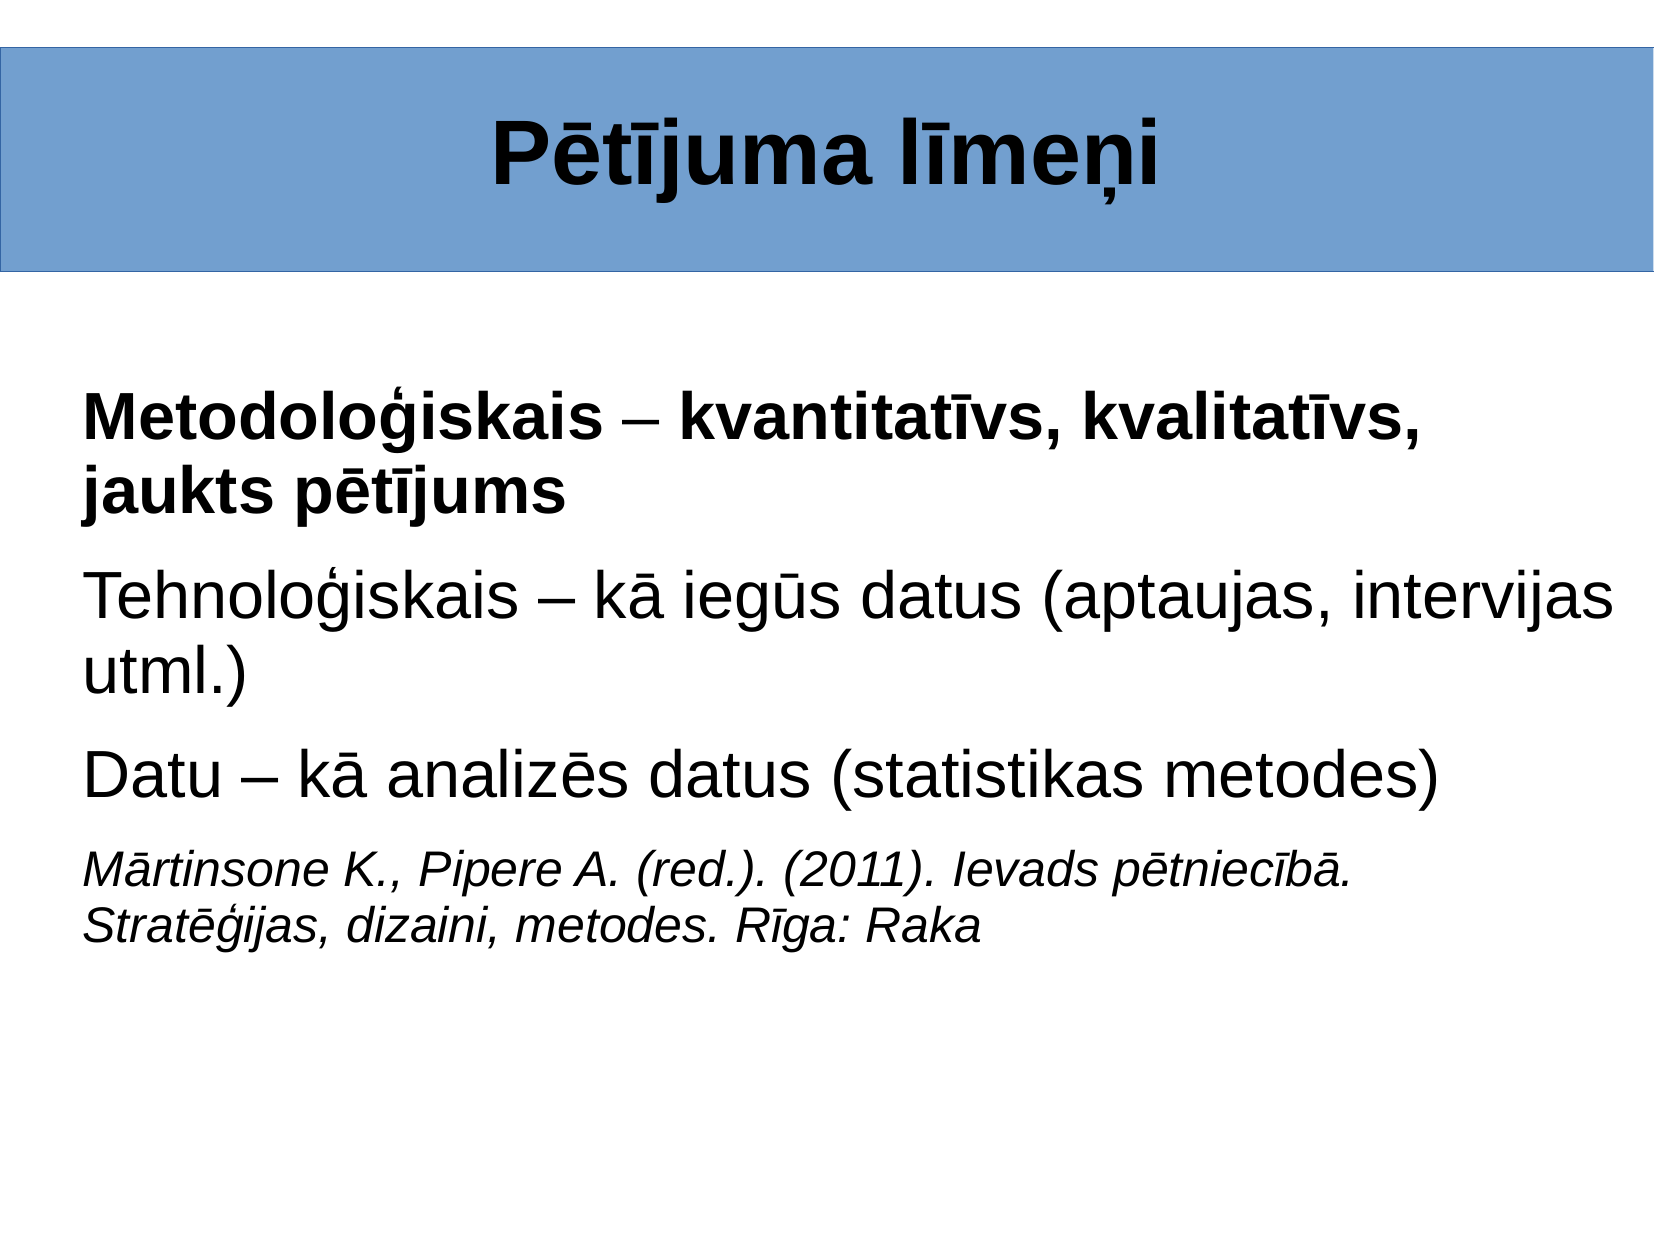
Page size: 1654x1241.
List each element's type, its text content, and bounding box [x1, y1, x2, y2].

title Pētījuma līmeņi [82, 49, 1571, 257]
text_box [0, 47, 1654, 272]
list Metodoloģiskais – kvantitatīvs, kvalitatīvs, jaukts pētījums Tehnoloģiskais – kā iegūs datus (aptaujas, intervijas utml.) Datu – kā analizēs datus (statistikas metodes) Mārtinsone K., Pipere A. (red.). (2011). Ievads pētniecībā. Stratēģijas, dizaini, metodes. Rīga: Raka [82, 378, 1619, 1099]
